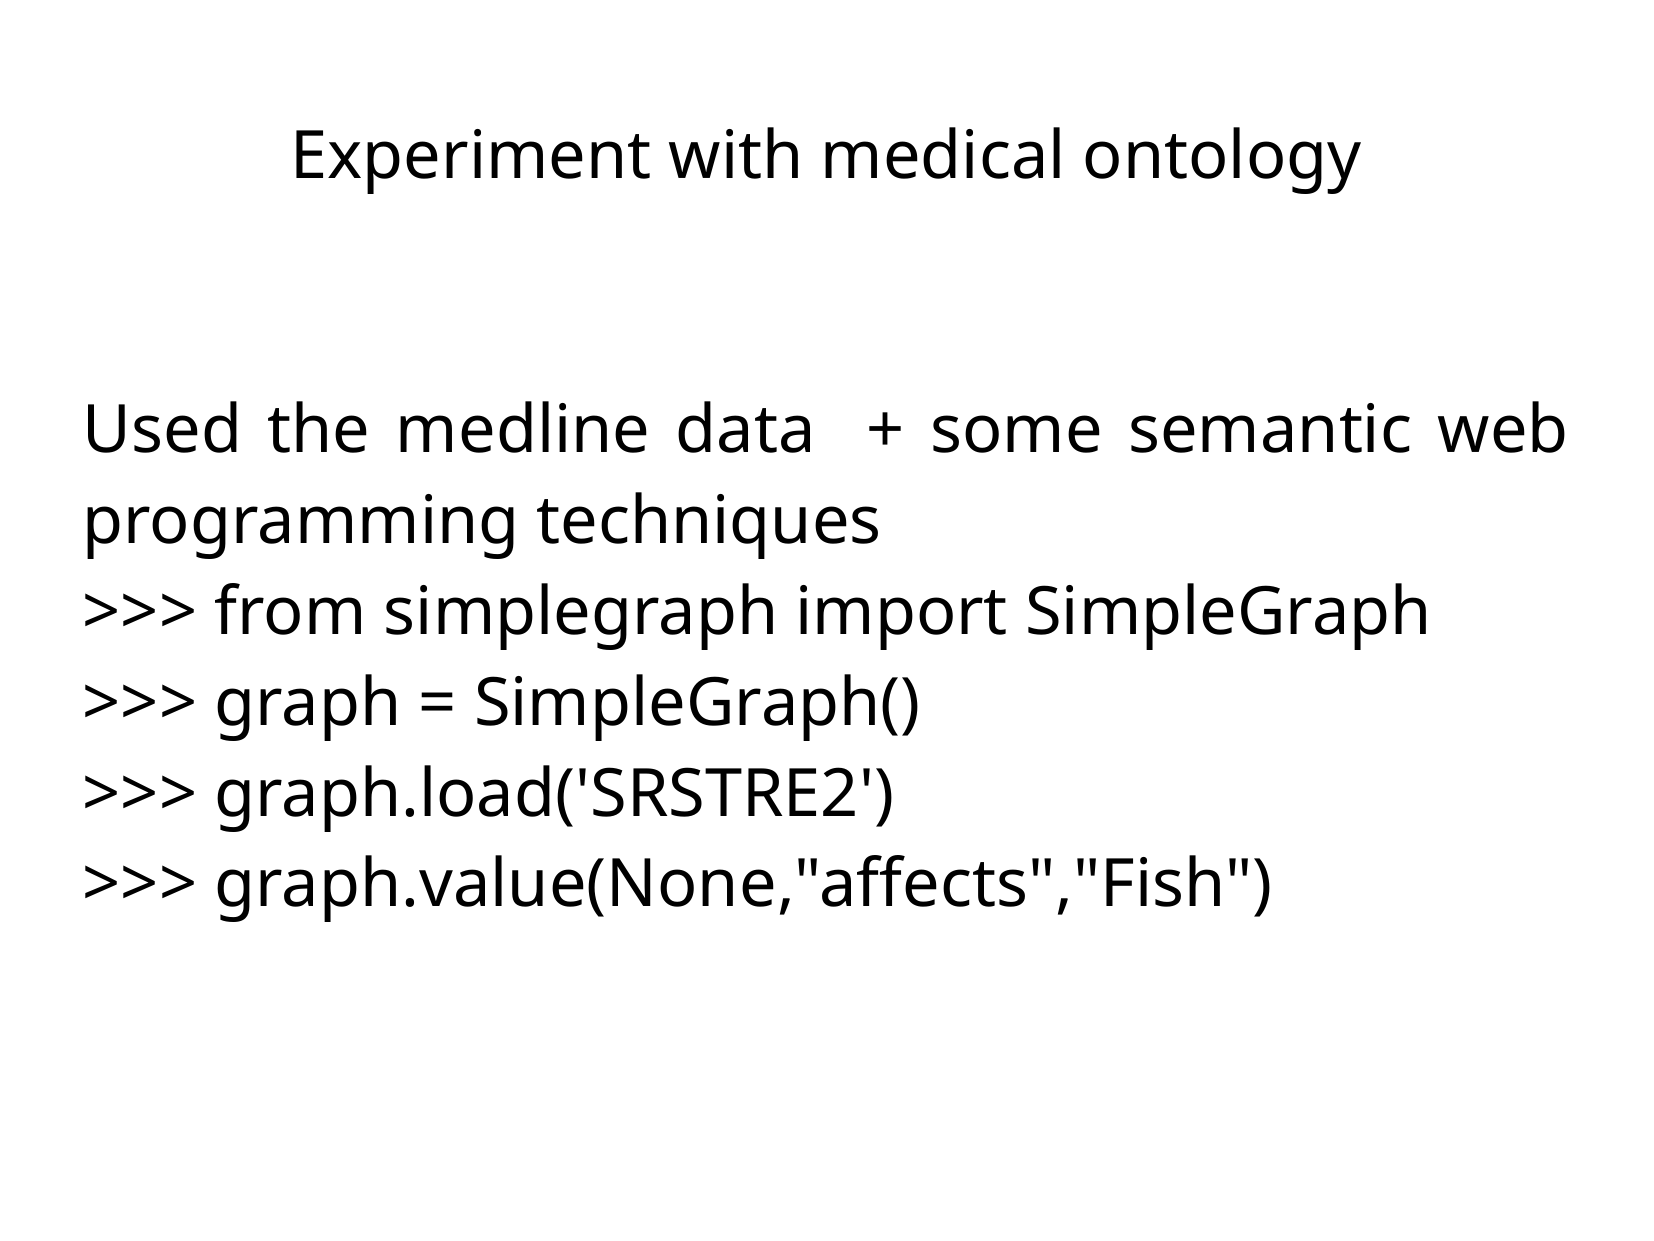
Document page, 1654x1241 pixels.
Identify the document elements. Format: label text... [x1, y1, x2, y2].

subtitle Used the medline data + some semantic web programming techniques >>> from simplegraph import SimpleGraph >>> graph = SimpleGraph() >>> graph.load('SRSTRE2') >>> graph.value(None,"affects","Fish") [82, 297, 1571, 1102]
title Experiment with medical ontology [82, 56, 1571, 250]
